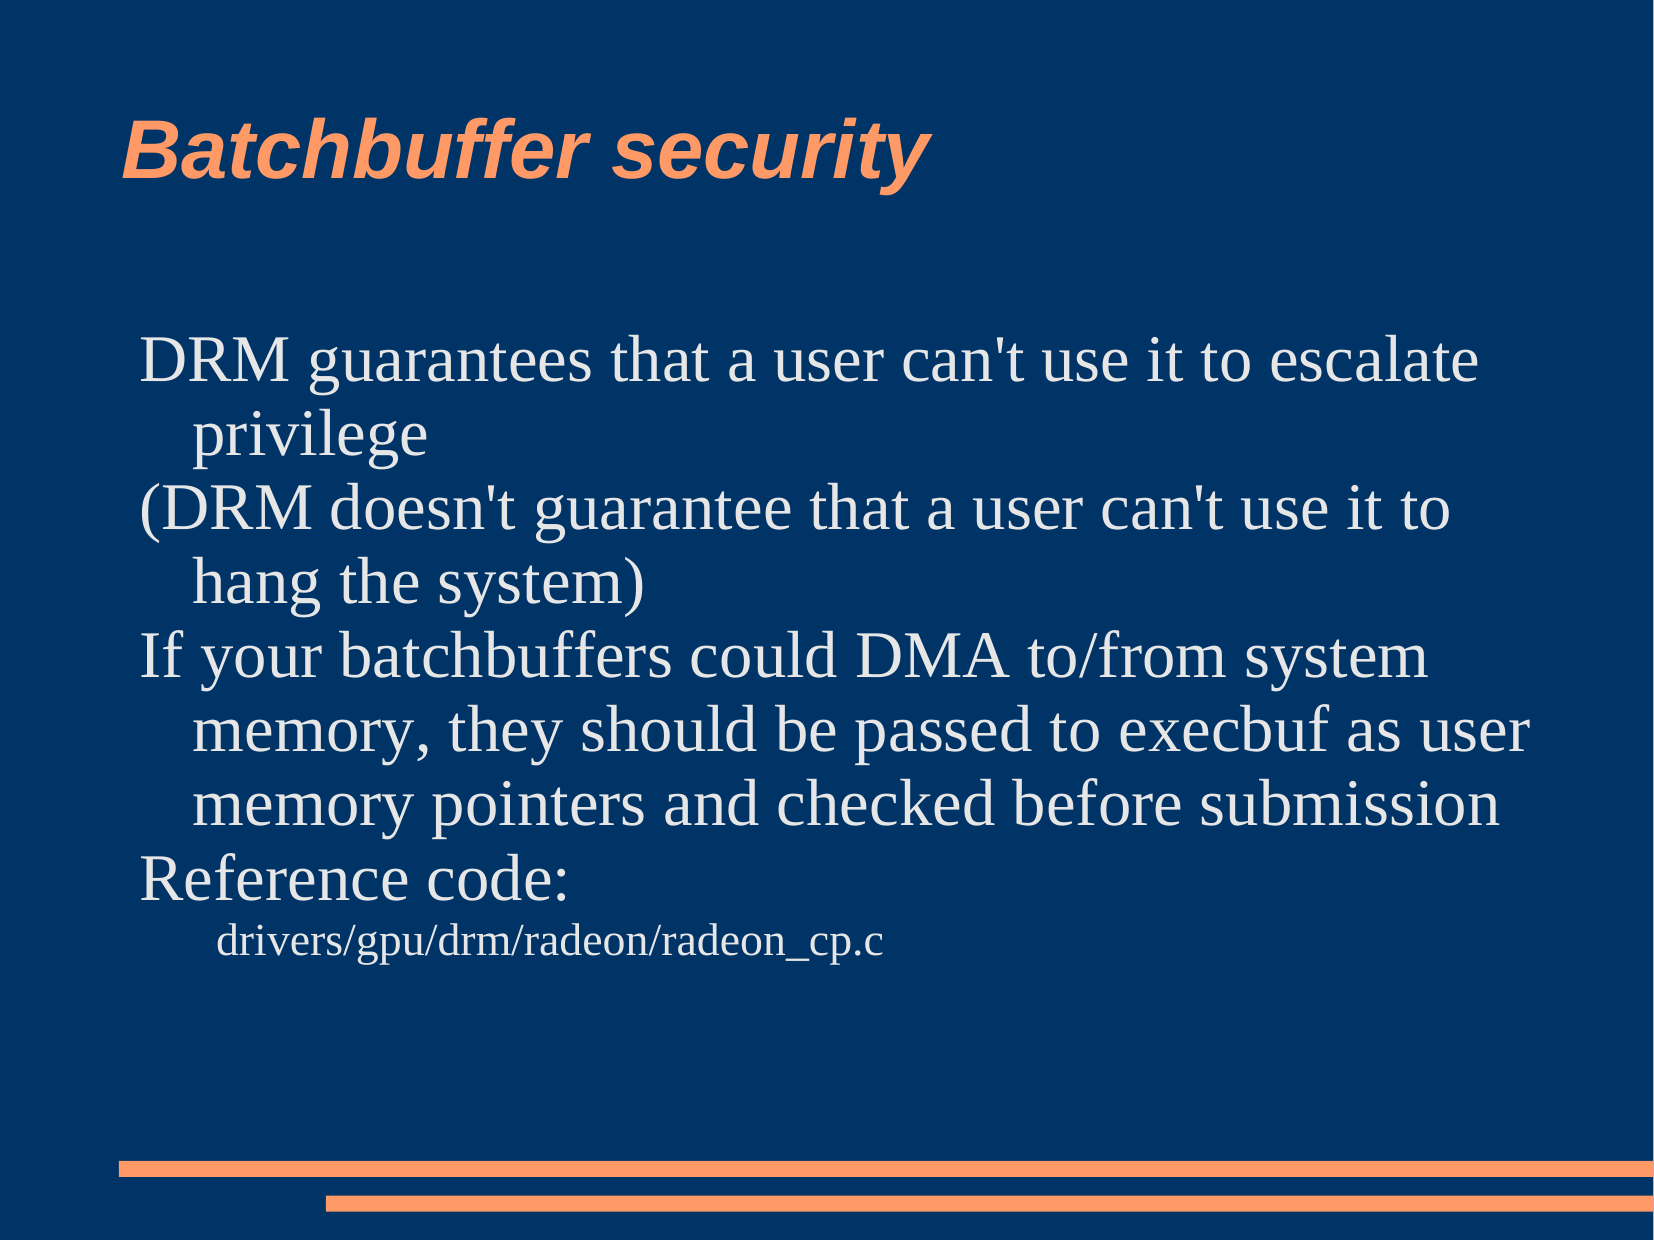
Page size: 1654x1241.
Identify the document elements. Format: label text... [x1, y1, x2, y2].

title Batchbuffer security [121, 53, 1534, 247]
list DRM guarantees that a user can't use it to escalate privilege (DRM doesn't guarantee that a user can't use it to hang the system) If your batchbuffers could DMA to/from system memory, they should be passed to execbuf as user memory pointers and checked before submission Reference code: drivers/gpu/drm/radeon/radeon_cp.c [121, 322, 1561, 1118]
